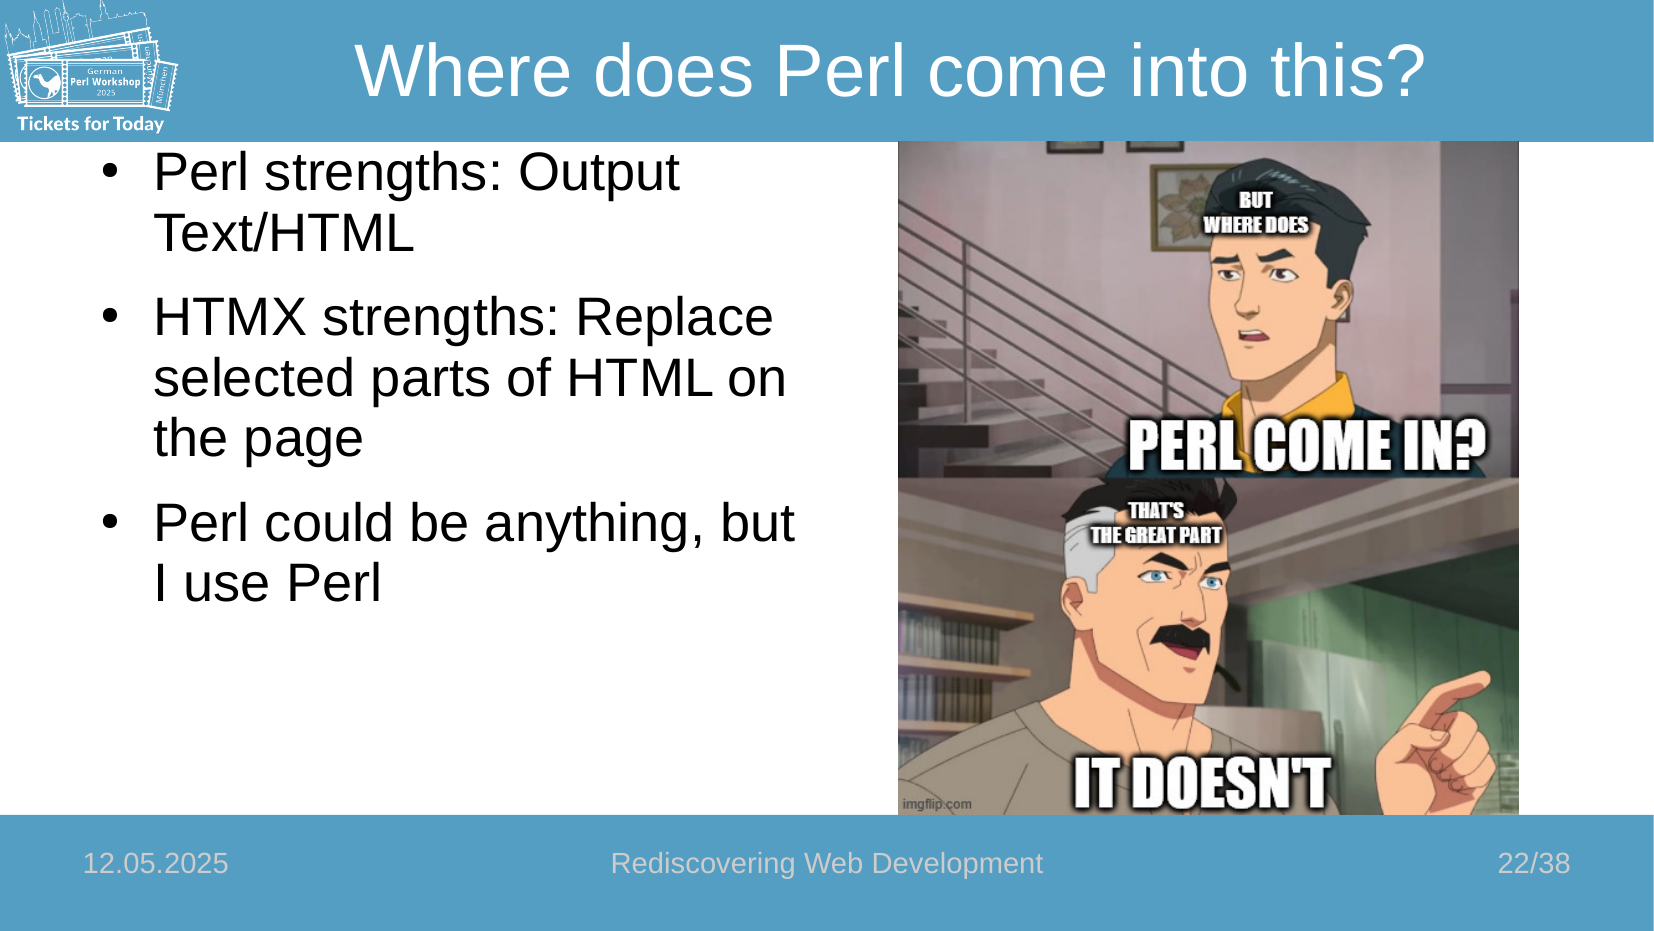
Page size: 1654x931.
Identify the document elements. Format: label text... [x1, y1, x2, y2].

title Where does Perl come into this? [354, 5, 1654, 136]
list Perl strengths: Output Text/HTML HTMX strengths: Replace selected parts of HTML on the page Perl could be anything, but I use Perl [82, 141, 809, 815]
picture [898, 141, 1519, 815]
picture [3, 0, 180, 154]
